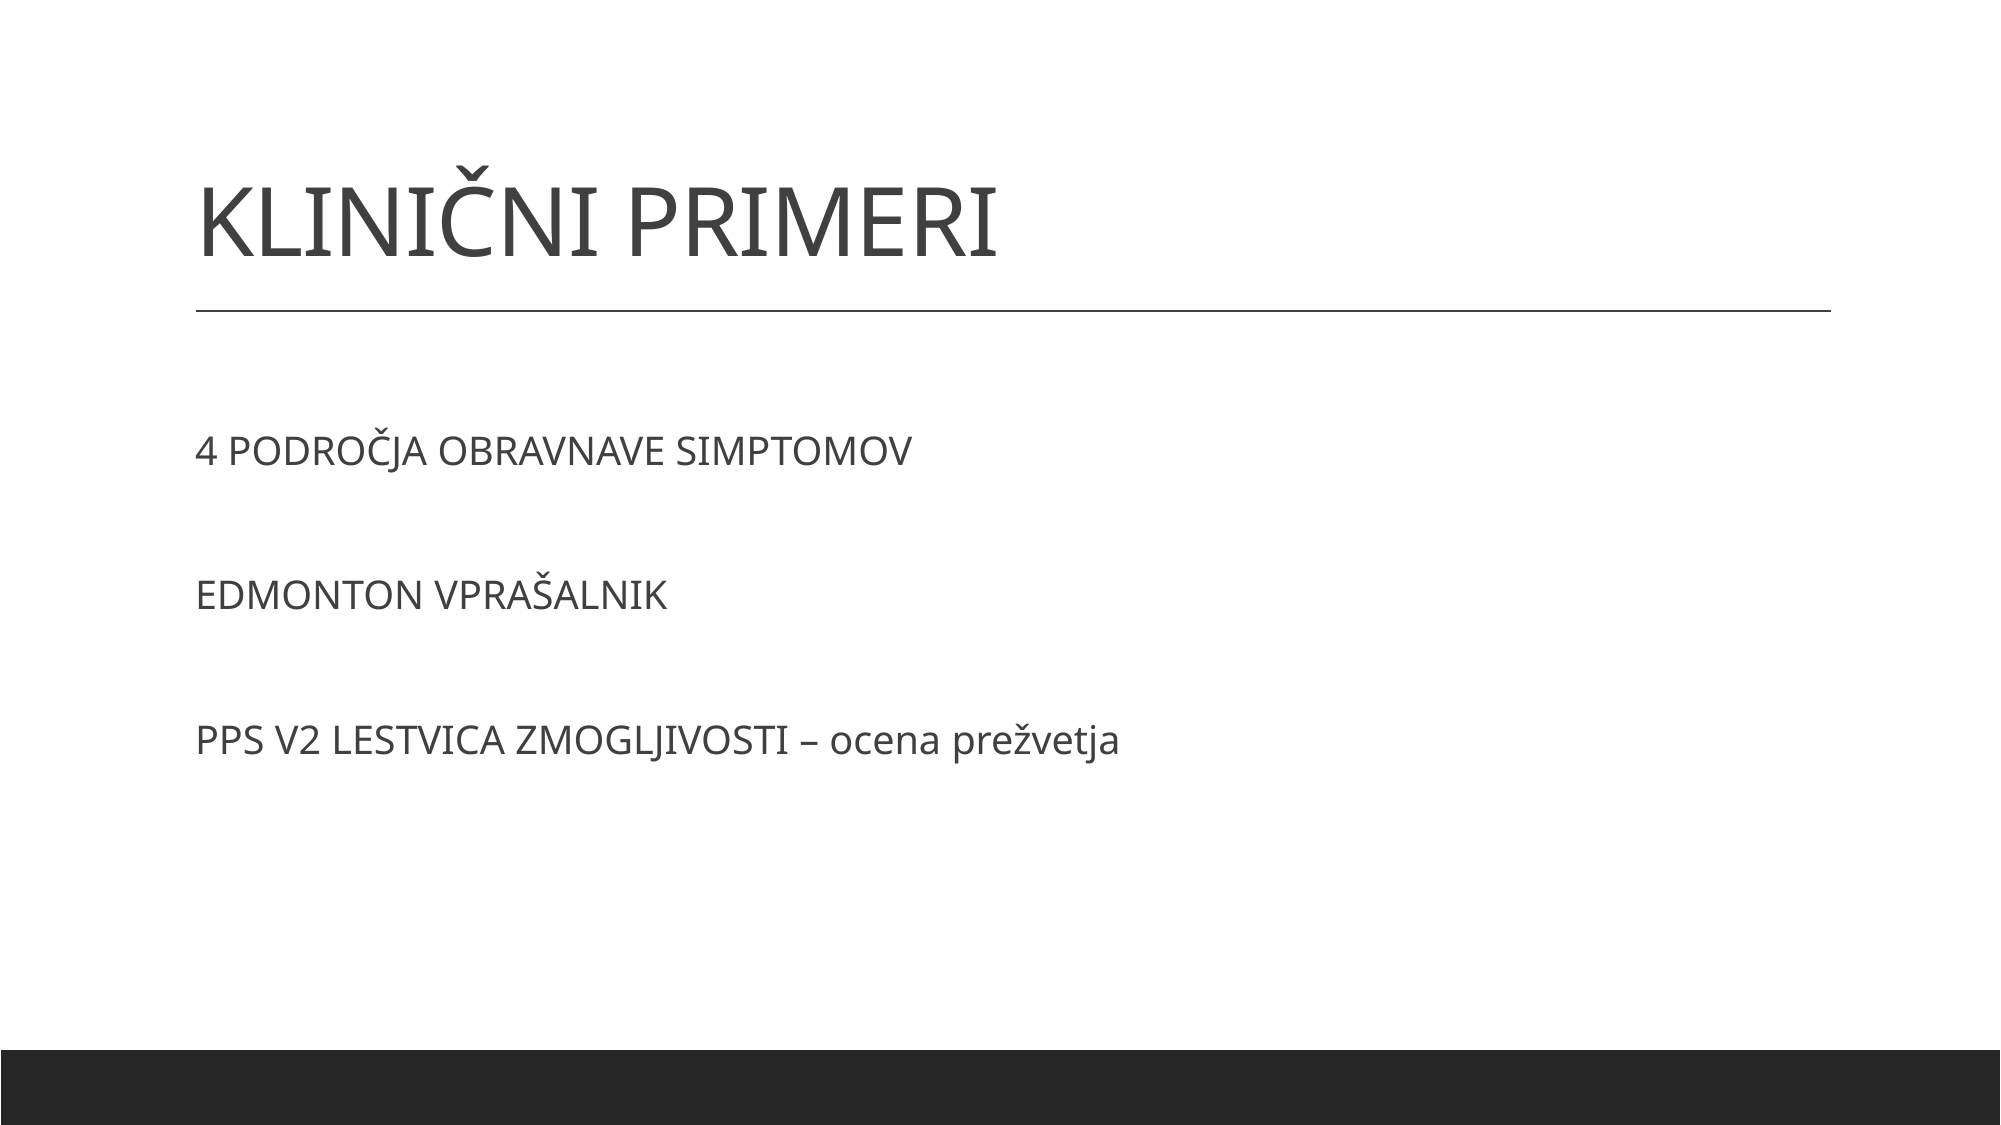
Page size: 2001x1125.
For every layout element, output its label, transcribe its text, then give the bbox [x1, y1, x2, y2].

title KLINIČNI PRIMERI [180, 47, 1831, 286]
list 4 PODROČJA OBRAVNAVE SIMPTOMOV EDMONTON VPRAŠALNIK PPS V2 LESTVICA ZMOGLJIVOSTI – ocena prežvetja [180, 345, 1831, 963]
